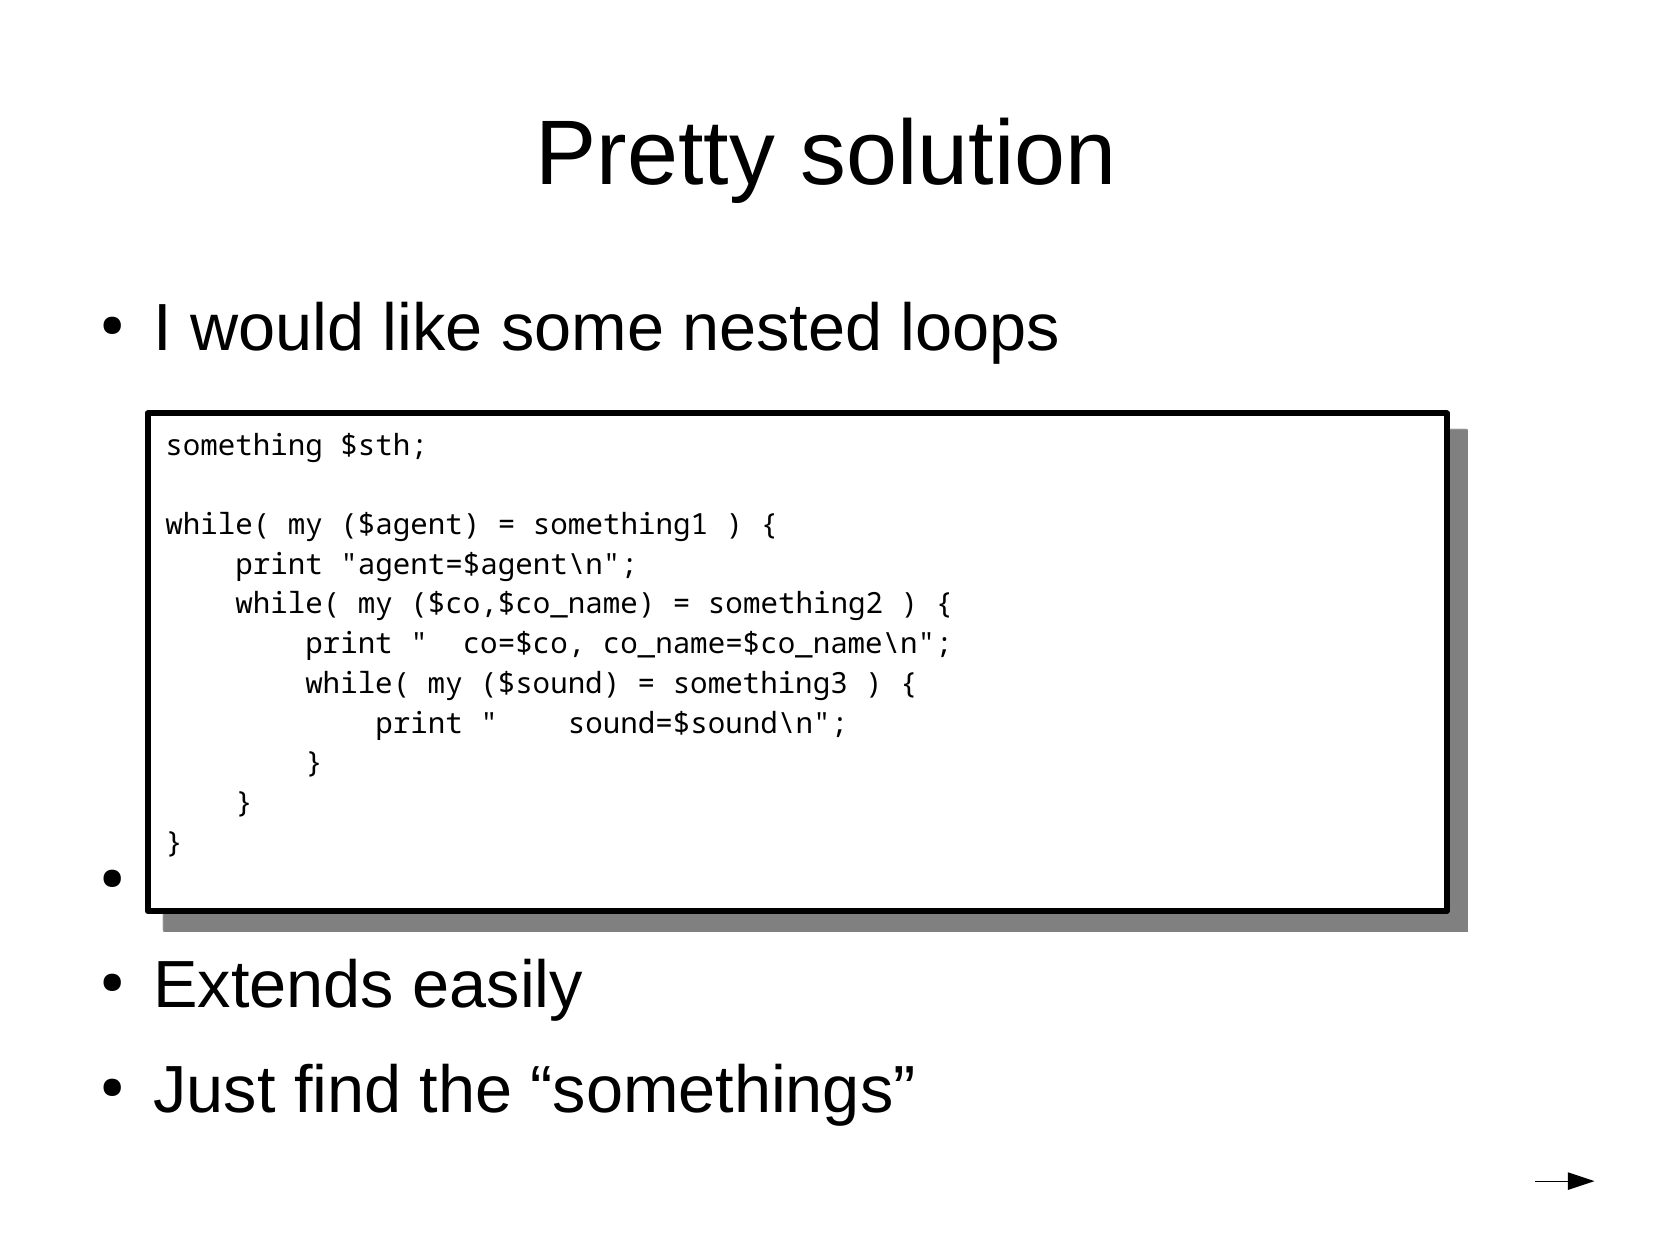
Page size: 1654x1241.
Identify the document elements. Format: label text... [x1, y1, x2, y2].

text_box something $sth; while( my ($agent) = something1 ) { print "agent=$agent\n"; while( my ($co,$co_name) = something2 ) { print " co=$co, co_name=$co_name\n"; while( my ($sound) = something3 ) { print " sound=$sound\n"; } } } [147, 413, 1447, 785]
title Pretty solution [82, 56, 1571, 250]
list I would like some nested loops Looks cleaner Extends easily Just find the “somethings” [82, 290, 1571, 1127]
